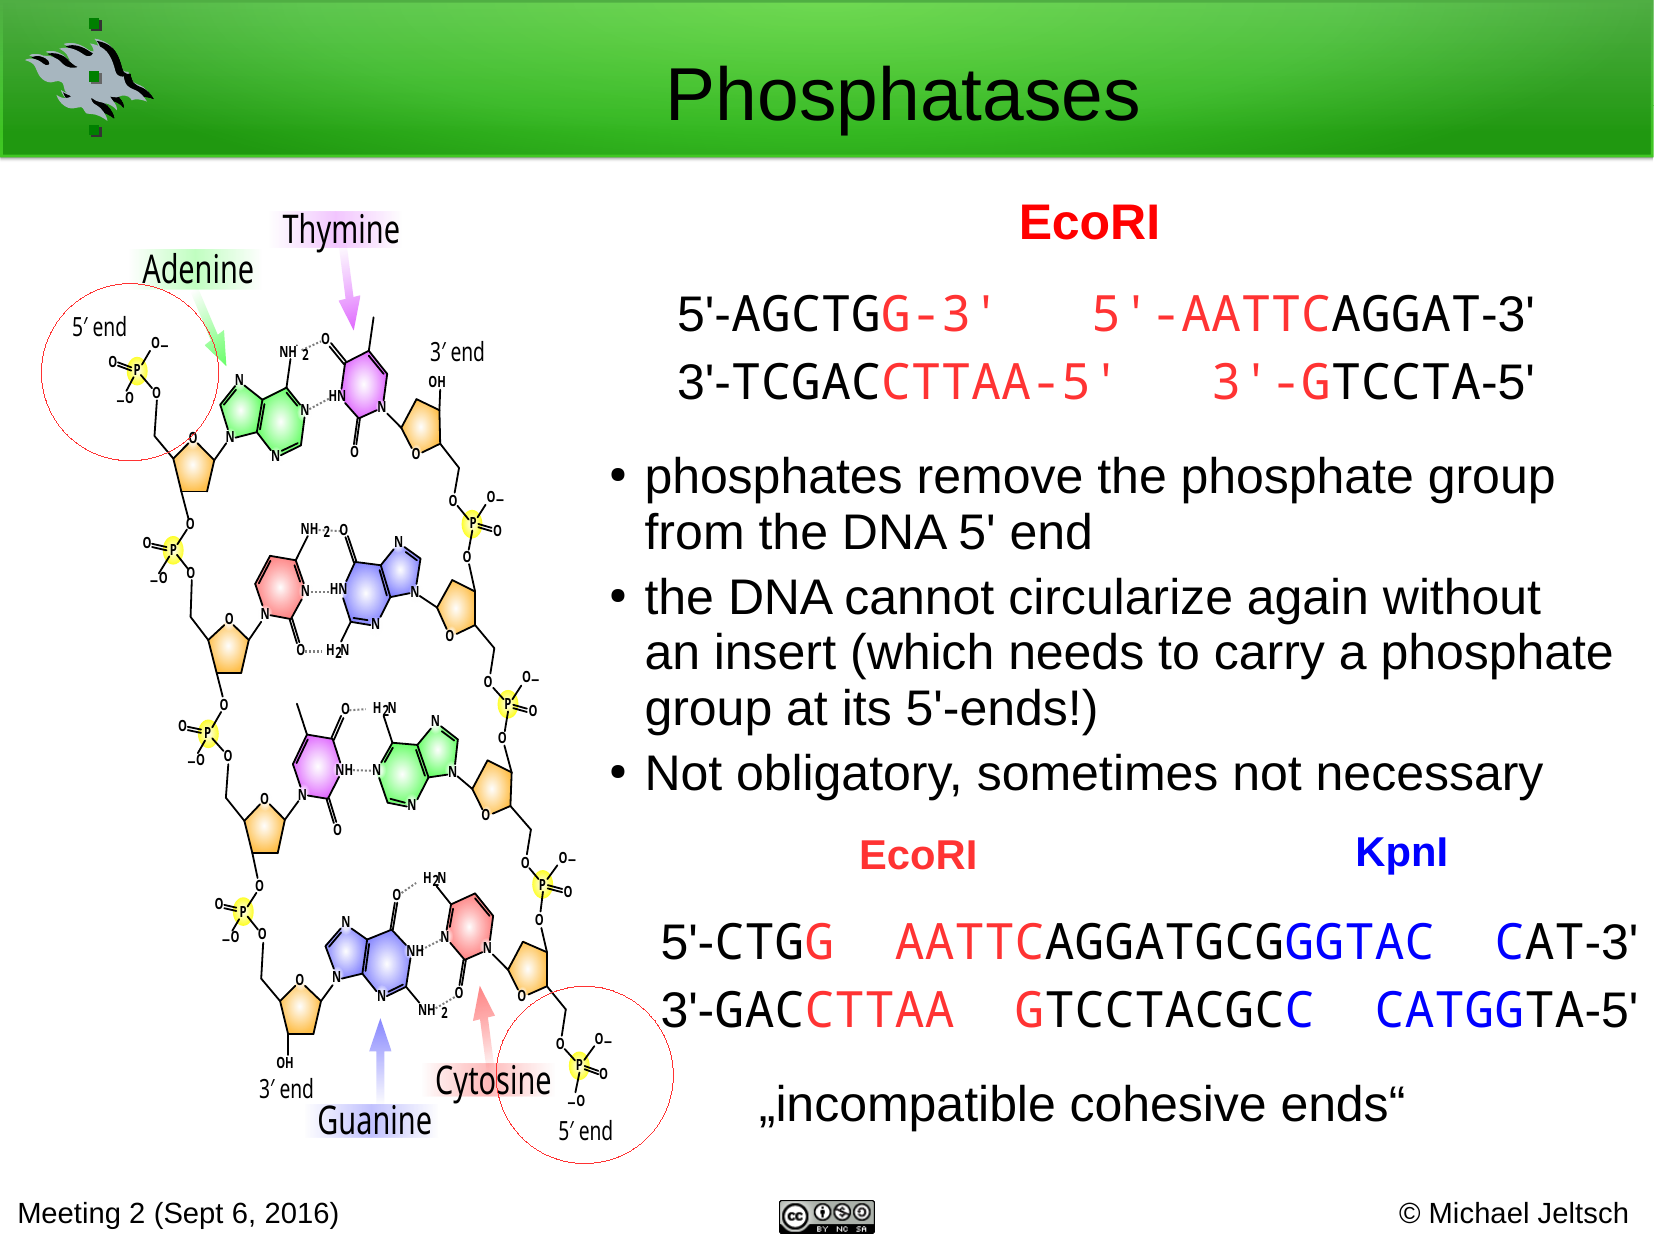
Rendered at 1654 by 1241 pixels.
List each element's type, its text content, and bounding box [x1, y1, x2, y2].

text_box „incompatible cohesive ends“ [744, 1068, 1421, 1192]
text_box phosphates remove the phosphate group from the DNA 5' end the DNA cannot circularize again without an insert (which needs to carry a phosphate group at its 5'-ends!) Not obligatory, sometimes not necessary [632, 441, 1630, 821]
picture [601, 1151, 632, 1163]
picture [779, 1200, 875, 1234]
text_box [496, 986, 674, 1164]
text_box EcoRI [844, 824, 993, 907]
picture [29, 200, 632, 1163]
text_box EcoRI [1004, 186, 1176, 281]
title Phosphatases [307, 23, 1501, 166]
text_box KpnI [1340, 821, 1463, 903]
text_box 5'-AGCTGG-3' 5'-AATTCAGGAT-3' 3'-TCGACCTTAA-5' 3'-GTCCTA-5' [662, 270, 1550, 403]
text_box 5'-CTGG AATTCAGGATGCGGGTAC CAT-3' 3'-GACCTTAA GTCCTACGCC CATGGTA-5' [645, 898, 1654, 1032]
text_box [41, 283, 219, 461]
